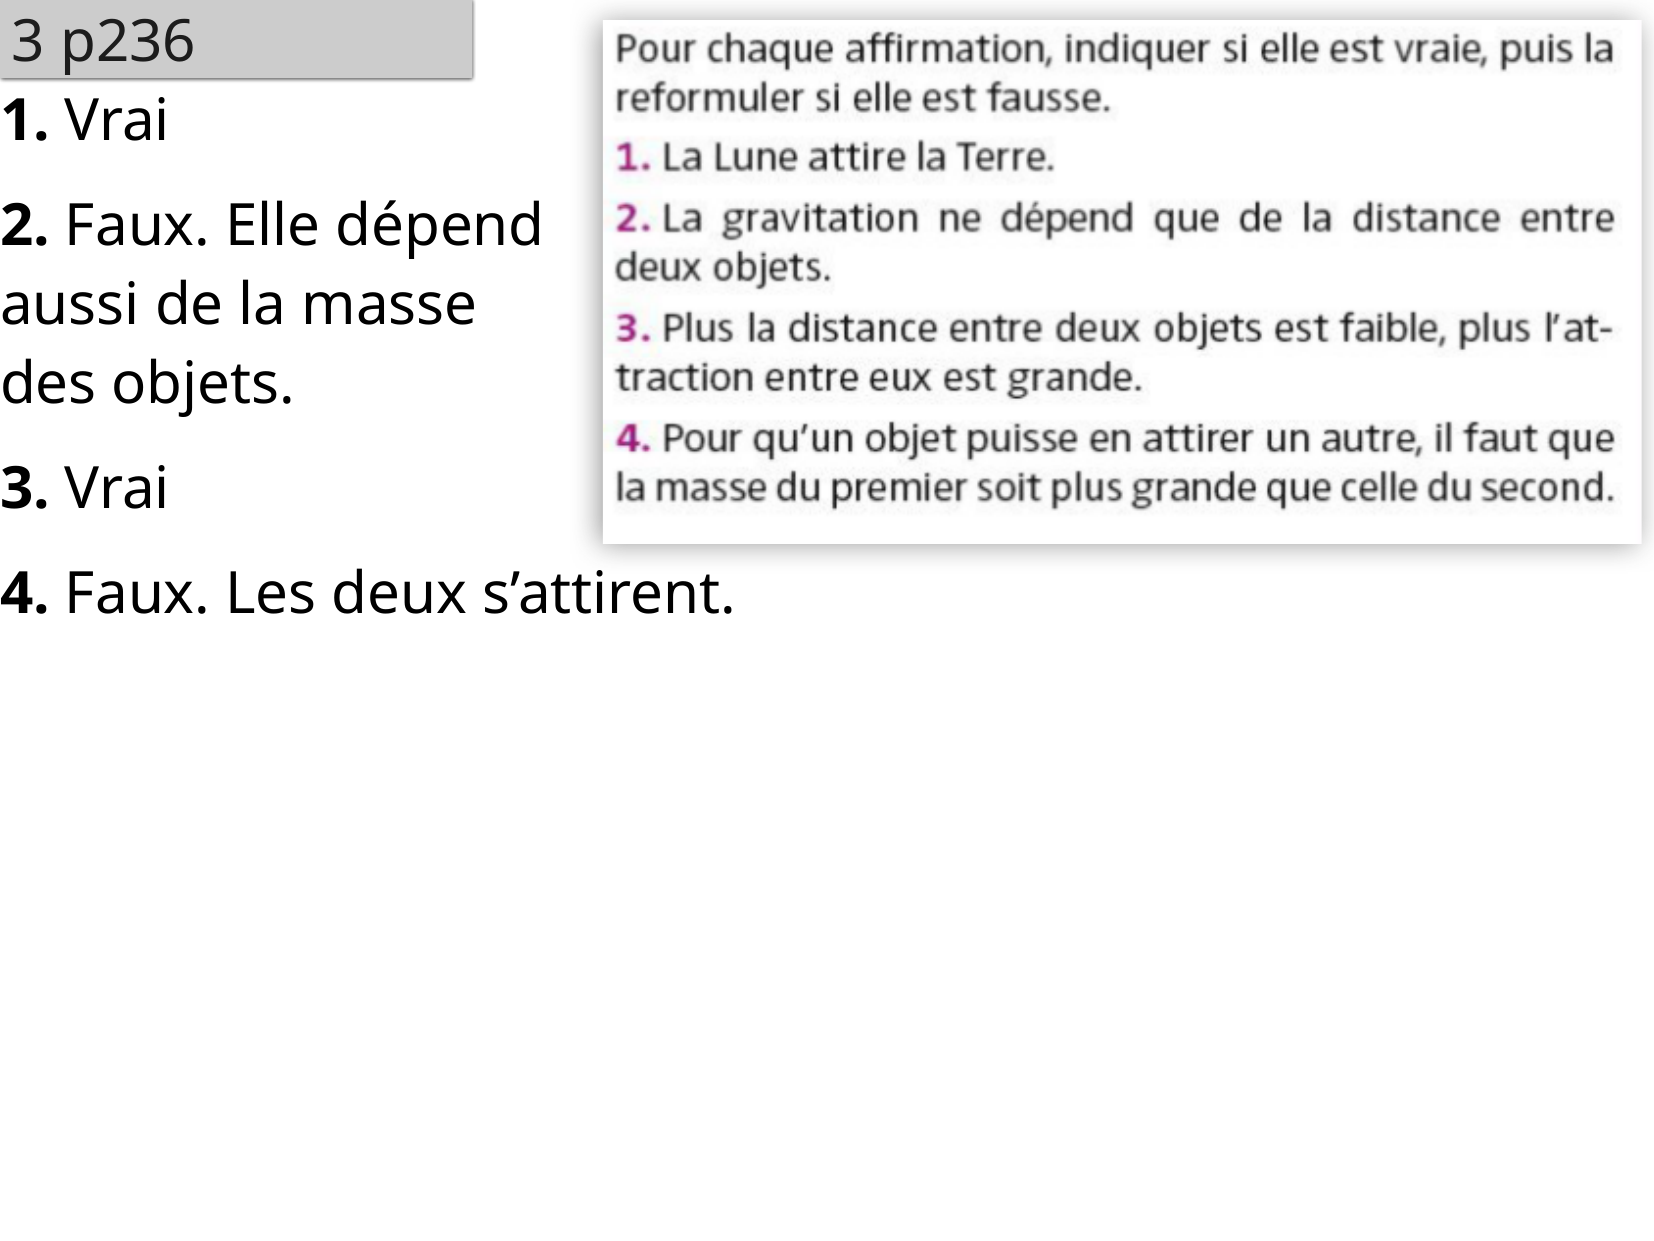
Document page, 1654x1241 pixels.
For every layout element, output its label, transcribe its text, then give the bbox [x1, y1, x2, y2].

title 3 p236 [0, 0, 473, 78]
picture [602, 20, 1642, 544]
list 1. Vrai 2. Faux. Elle dépend aussi de la masse des objets. 3. Vrai 4. Faux. Les deux s’attirent. [0, 78, 1654, 1241]
